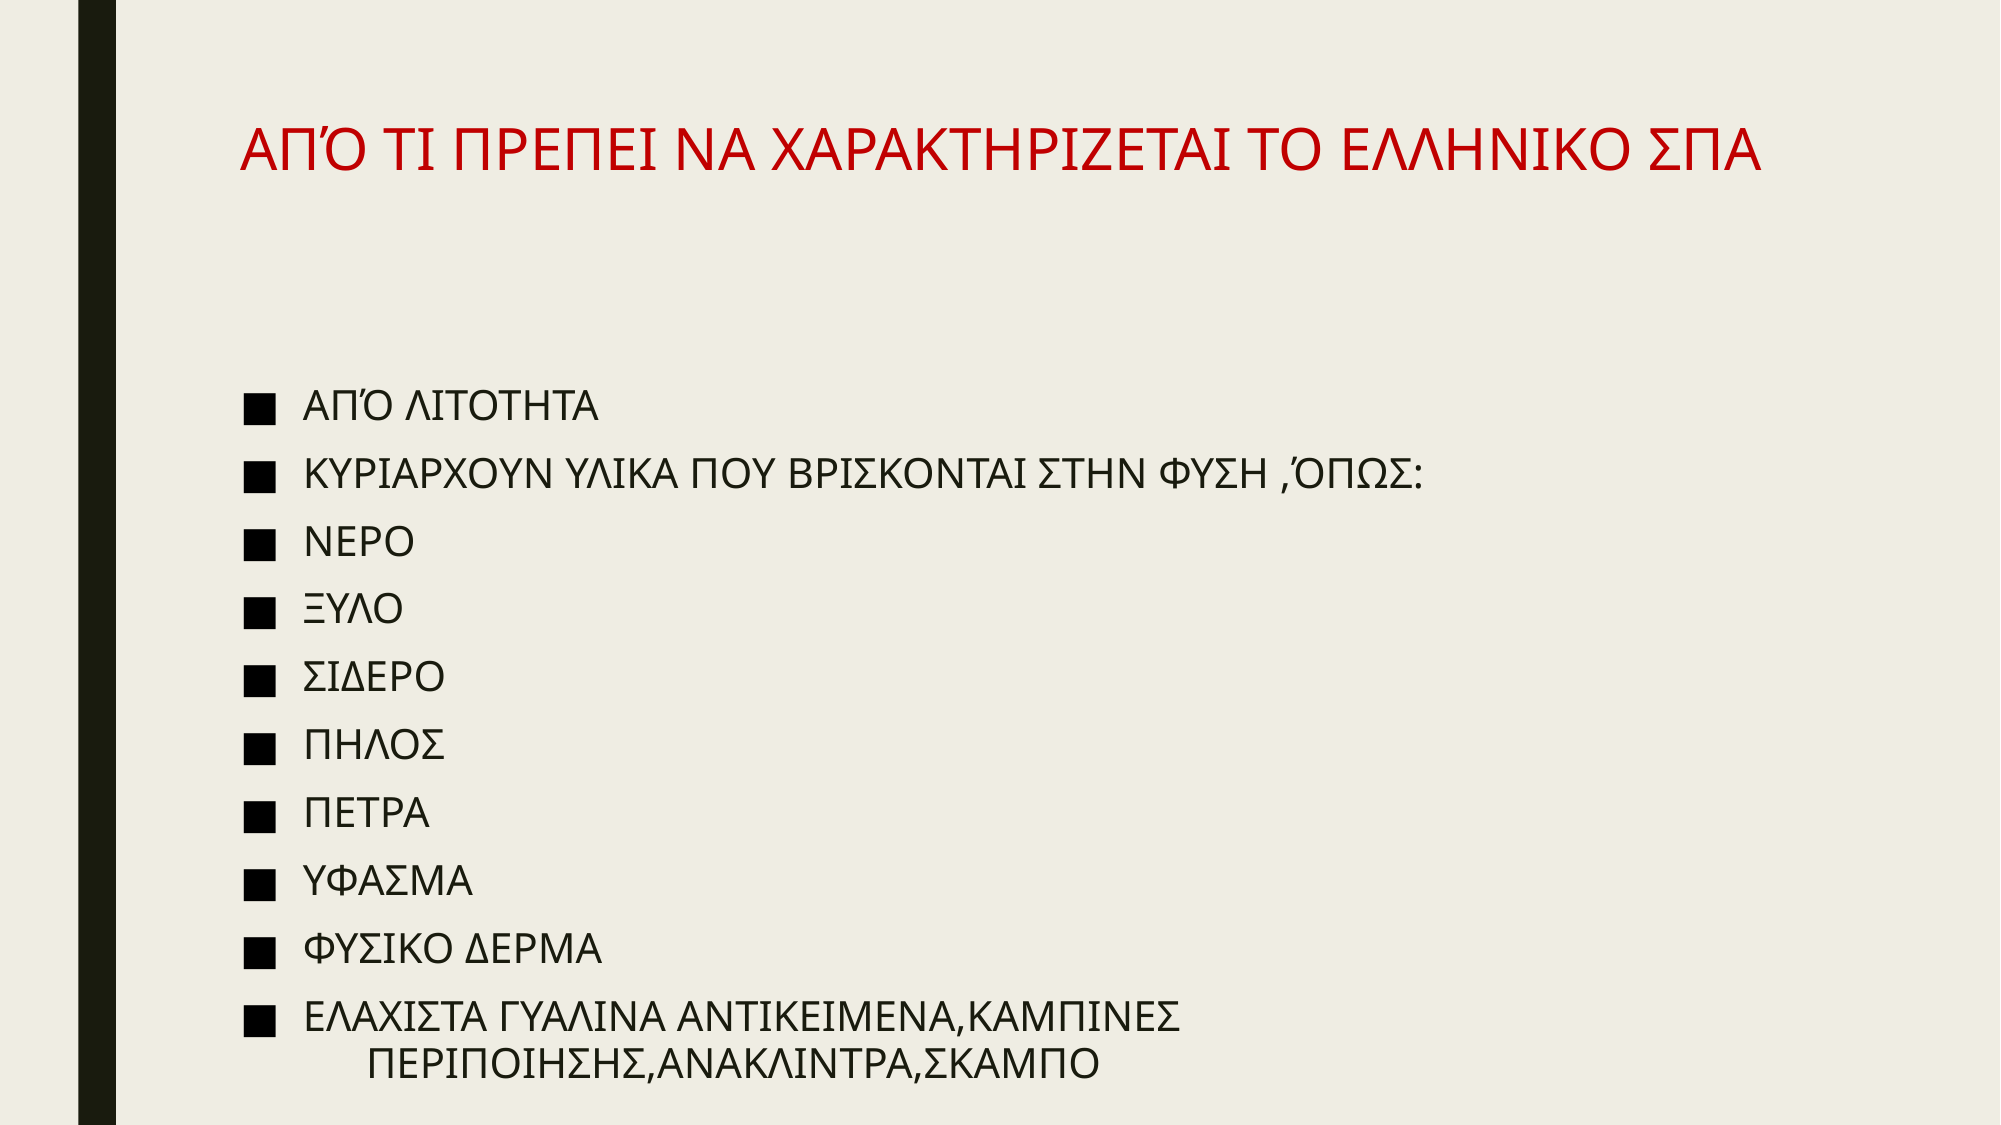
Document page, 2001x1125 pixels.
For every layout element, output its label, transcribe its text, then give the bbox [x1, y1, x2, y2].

title ΑΠΌ ΤΙ ΠΡΕΠΕΙ ΝΑ ΧΑΡΑΚΤΗΡΙΖΕΤΑΙ ΤΟ ΕΛΛΗΝΙΚΟ ΣΠΑ [225, 112, 1801, 250]
list ΑΠΌ ΛΙΤΟΤΗΤΑ ΚΥΡΙΑΡΧΟΥΝ ΥΛΙΚΑ ΠΟΥ ΒΡΙΣΚΟΝΤΑΙ ΣΤΗΝ ΦΥΣΗ ,ΌΠΩΣ: ΝΕΡΟ ΞΥΛΟ ΣΙΔΕΡΟ ΠΗΛΟΣ ΠΕΤΡΑ ΥΦΑΣΜΑ ΦΥΣΙΚΟ ΔΕΡΜΑ ΕΛΑΧΙΣΤΑ ΓΥΑΛΙΝΑ ΑΝΤΙΚΕΙΜΕΝΑ,ΚΑΜΠΙΝΕΣ ΠΕΡΙΠΟΙΗΣΗΣ,ΑΝΑΚΛΙΝΤΡΑ,ΣΚΑΜΠΟ [225, 375, 1801, 1110]
